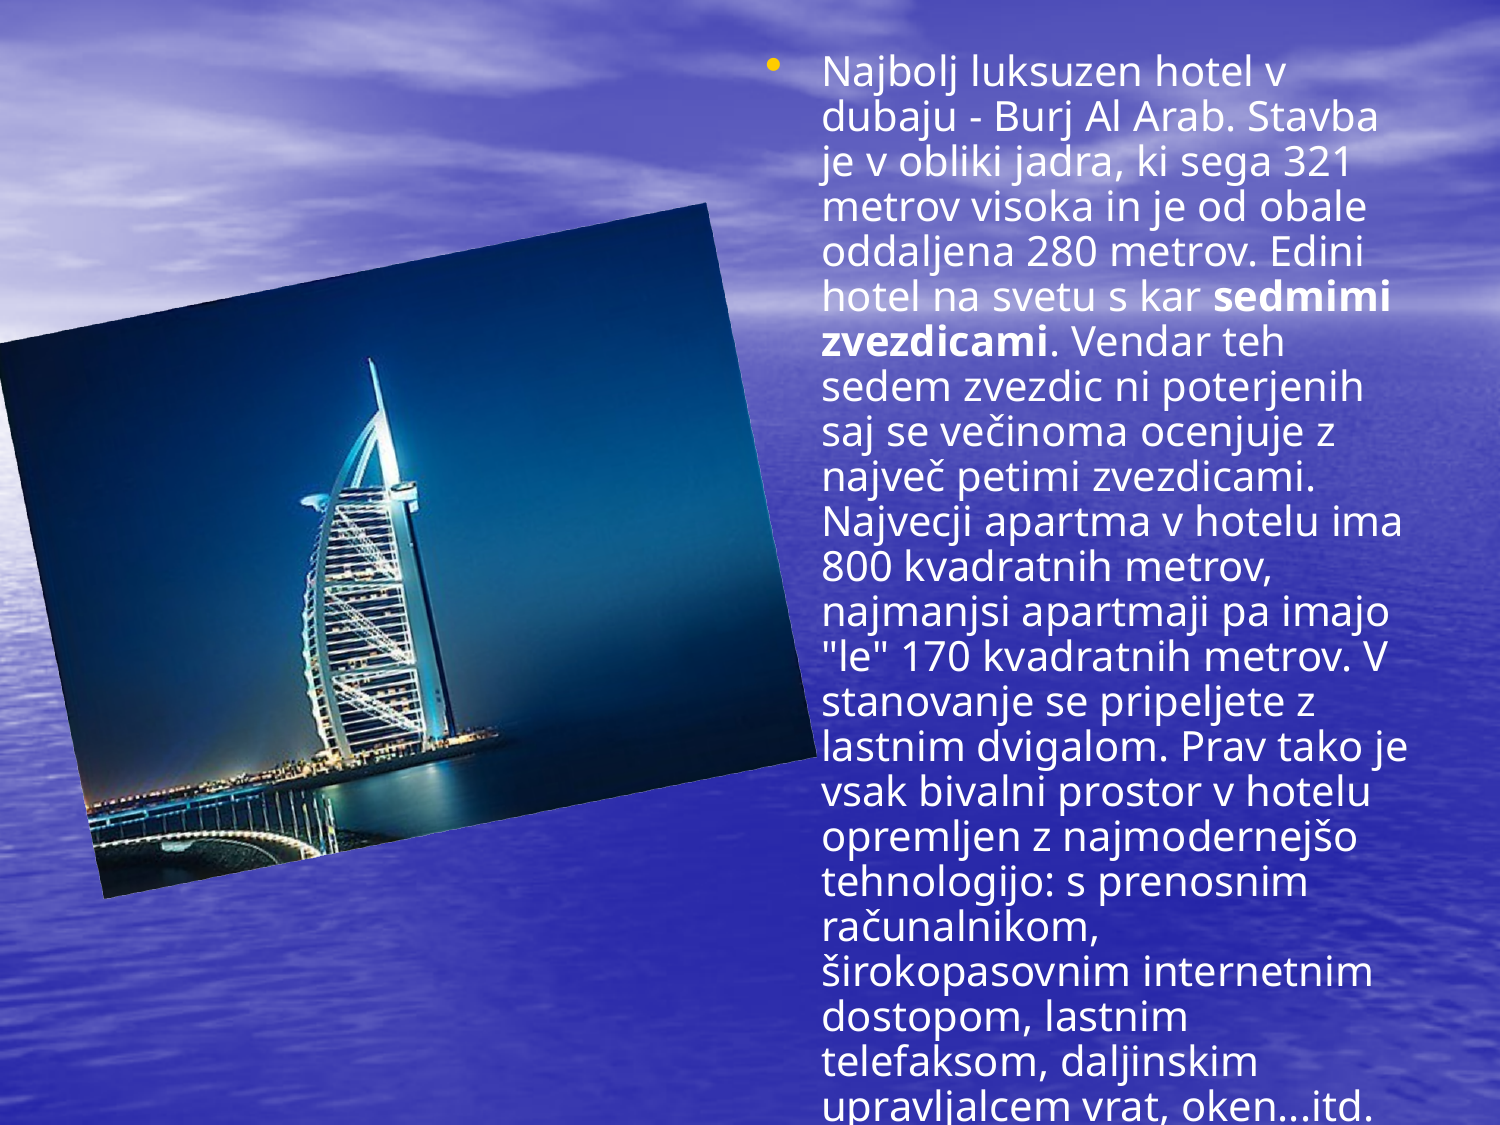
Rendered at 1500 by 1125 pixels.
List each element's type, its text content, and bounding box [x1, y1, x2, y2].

list Najbolj luksuzen hotel v dubaju - Burj Al Arab. Stavba je v obliki jadra, ki sega 321 metrov visoka in je od obale oddaljena 280 metrov. Edini hotel na svetu s kar sedmimi zvezdicami. Vendar teh sedem zvezdic ni poterjenih saj se večinoma ocenjuje z največ petimi zvezdicami. Najvecji apartma v hotelu ima 800 kvadratnih metrov, najmanjsi apartmaji pa imajo "le" 170 kvadratnih metrov. V stanovanje se pripeljete z lastnim dvigalom. Prav tako je vsak bivalni prostor v hotelu opremljen z najmodernejšo tehnologijo: s prenosnim računalnikom, širokopasovnim internetnim dostopom, lastnim telefaksom, daljinskim upravljalcem vrat, oken...itd. [750, 42, 1425, 1094]
picture [0, 0, 1500, 1125]
picture [853, 1101, 866, 1118]
